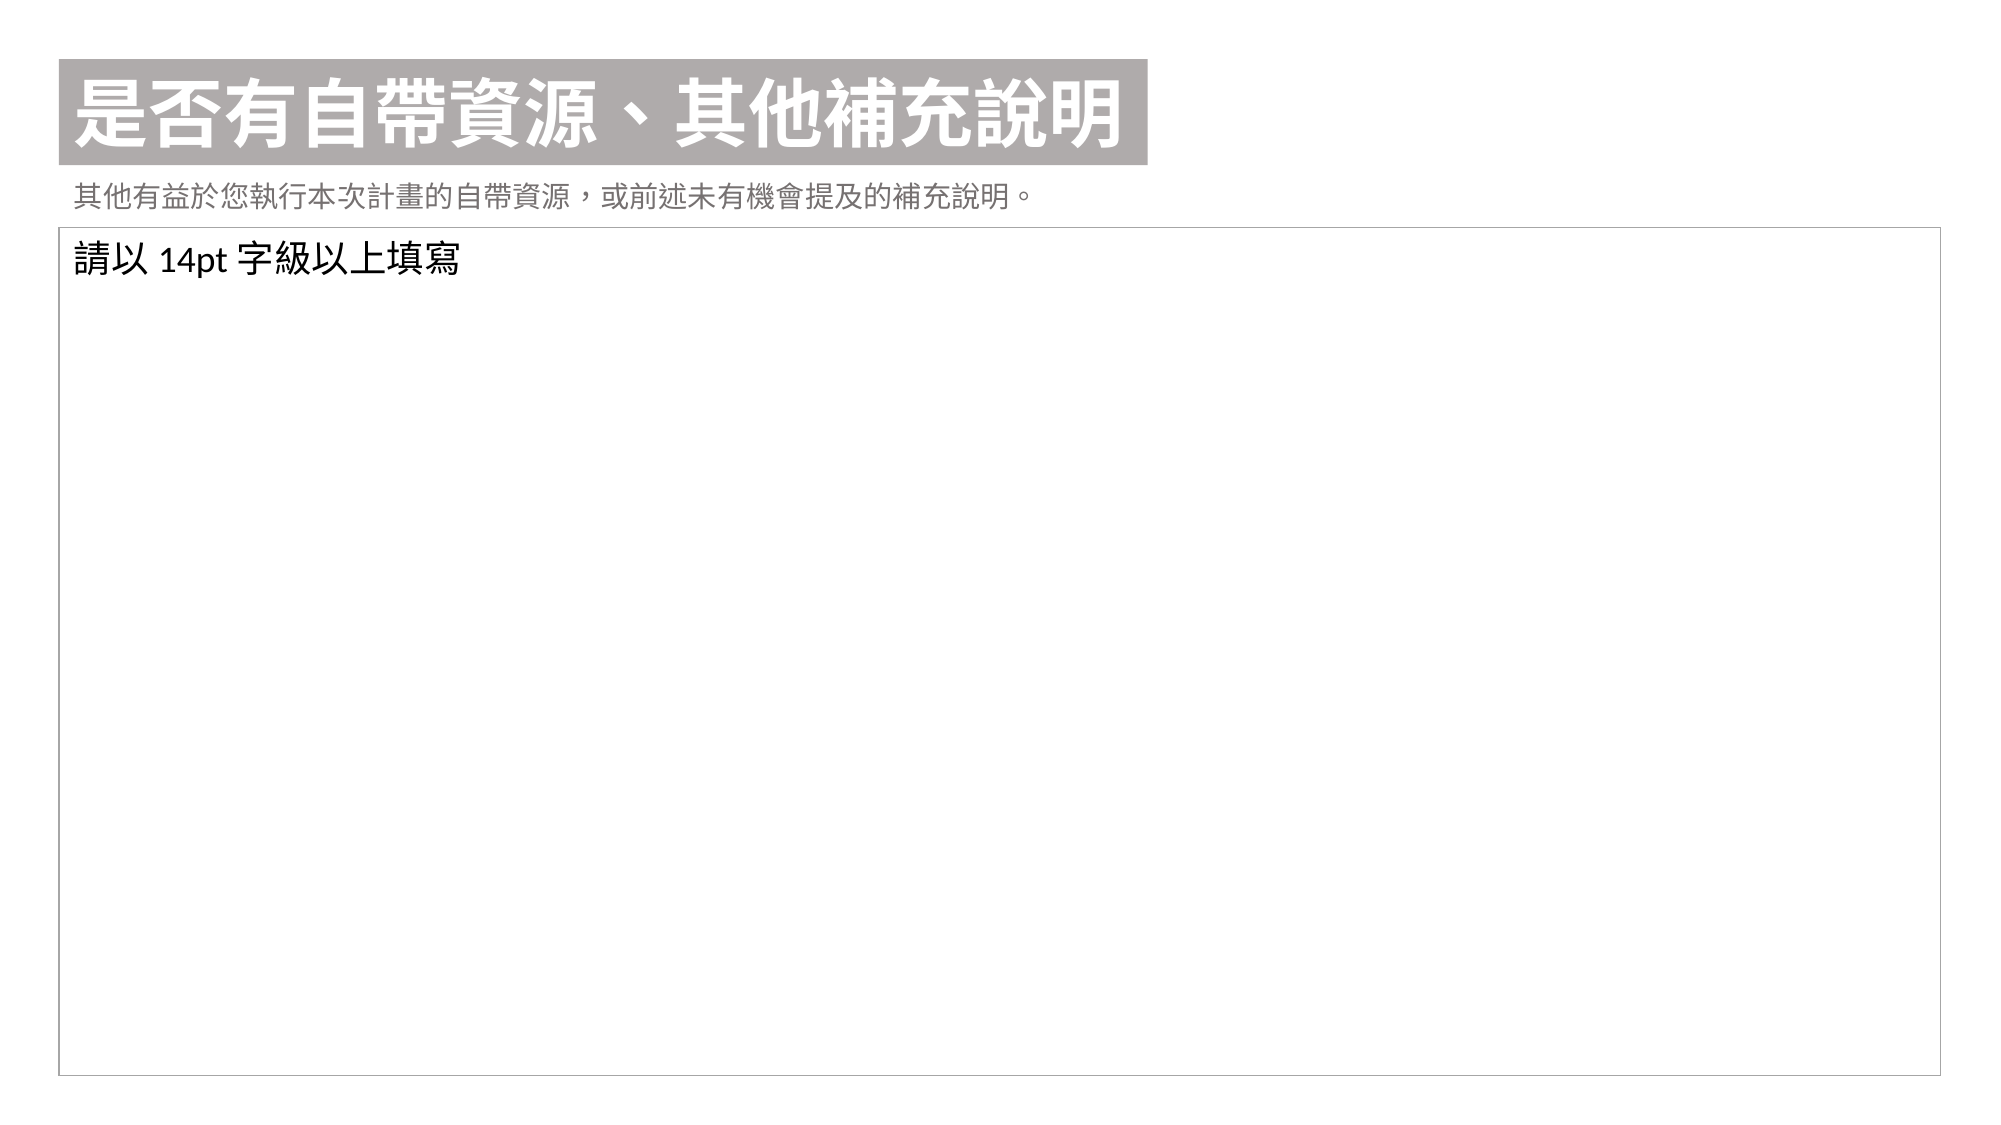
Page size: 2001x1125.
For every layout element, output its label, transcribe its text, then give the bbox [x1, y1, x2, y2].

text_box 其他有益於您執行本次計畫的自帶資源，或前述未有機會提及的補充說明。 [58, 171, 1909, 222]
text_box 是否有自帶資源、其他補充說明 [58, 59, 1148, 166]
text_box 請以14pt字級以上填寫 [58, 227, 1941, 1076]
